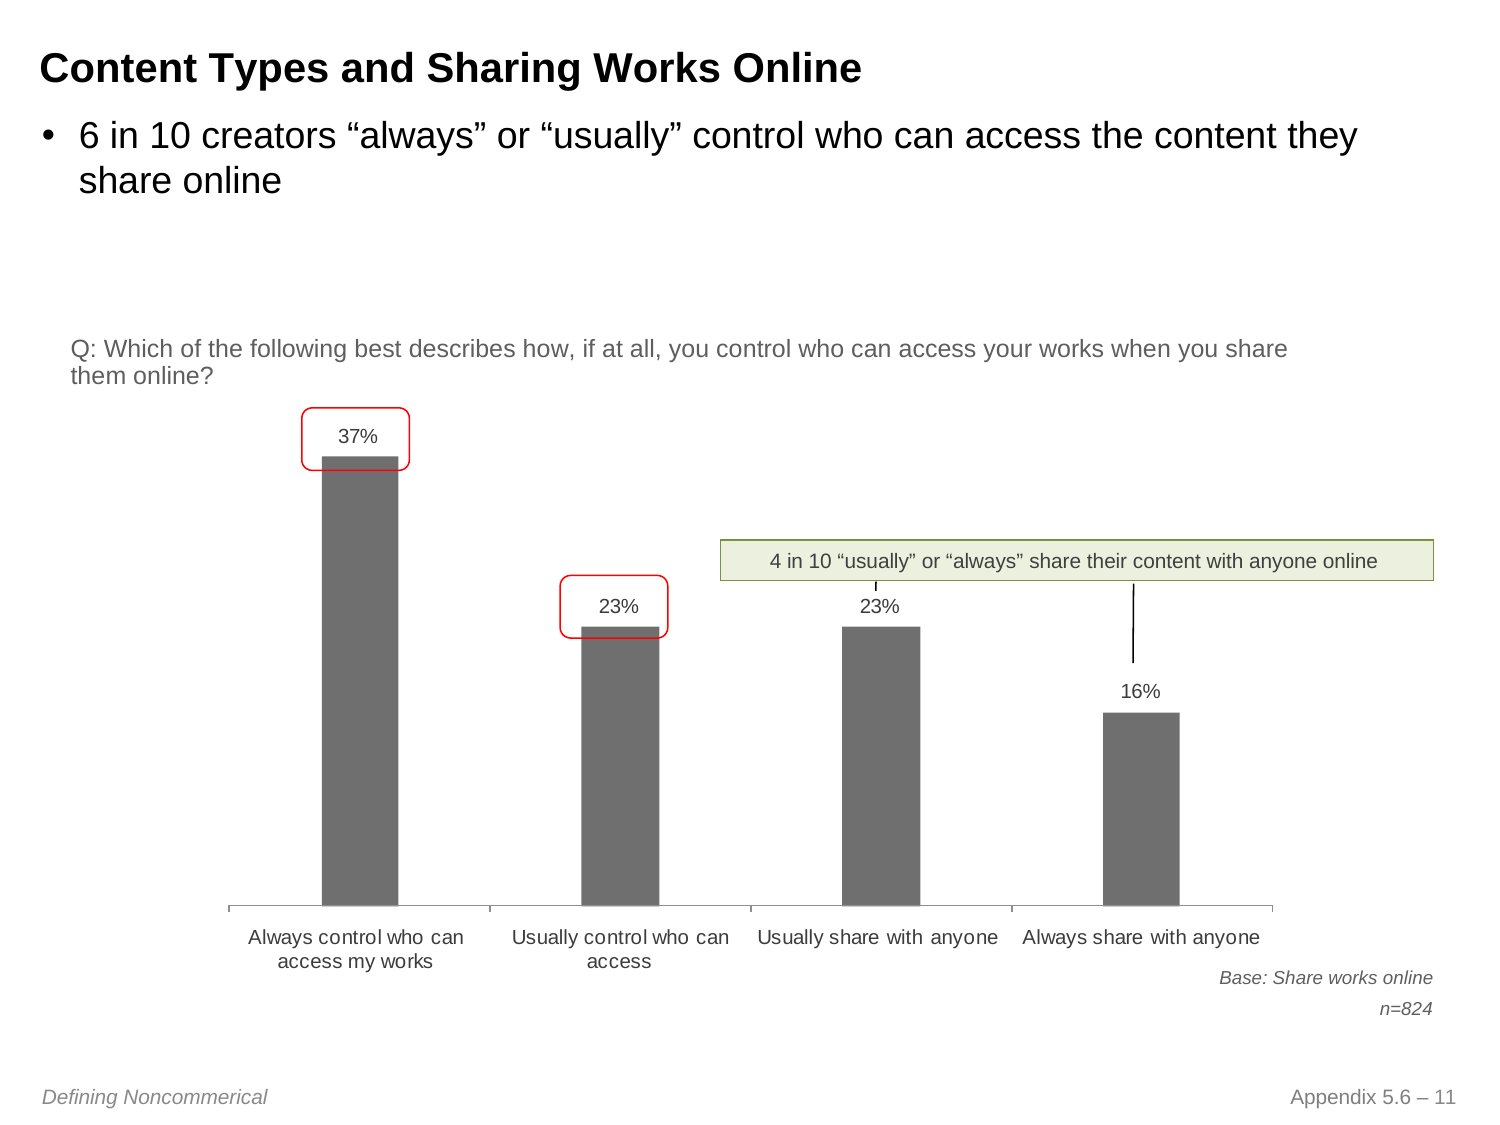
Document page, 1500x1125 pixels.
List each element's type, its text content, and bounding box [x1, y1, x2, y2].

text_box Defining Noncommerical [27, 1066, 503, 1125]
text_box Content Types and Sharing Works Online [24, 27, 1454, 110]
text_box Appendix 5.6 – <number> [1121, 1066, 1472, 1125]
picture [204, 395, 1296, 996]
text_box 6 in 10 creators “always” or “usually” control who can access the content they share online [27, 110, 1382, 210]
text_box Base: Share works online [990, 957, 1449, 996]
text_box Q: Which of the following best describes how, if at all, you control who can access your works when you share them online? [55, 310, 1326, 416]
text_box 4 in 10 “usually” or “always” share their content with anyone online [720, 540, 1434, 581]
text_box n=824 [1133, 996, 1448, 1028]
